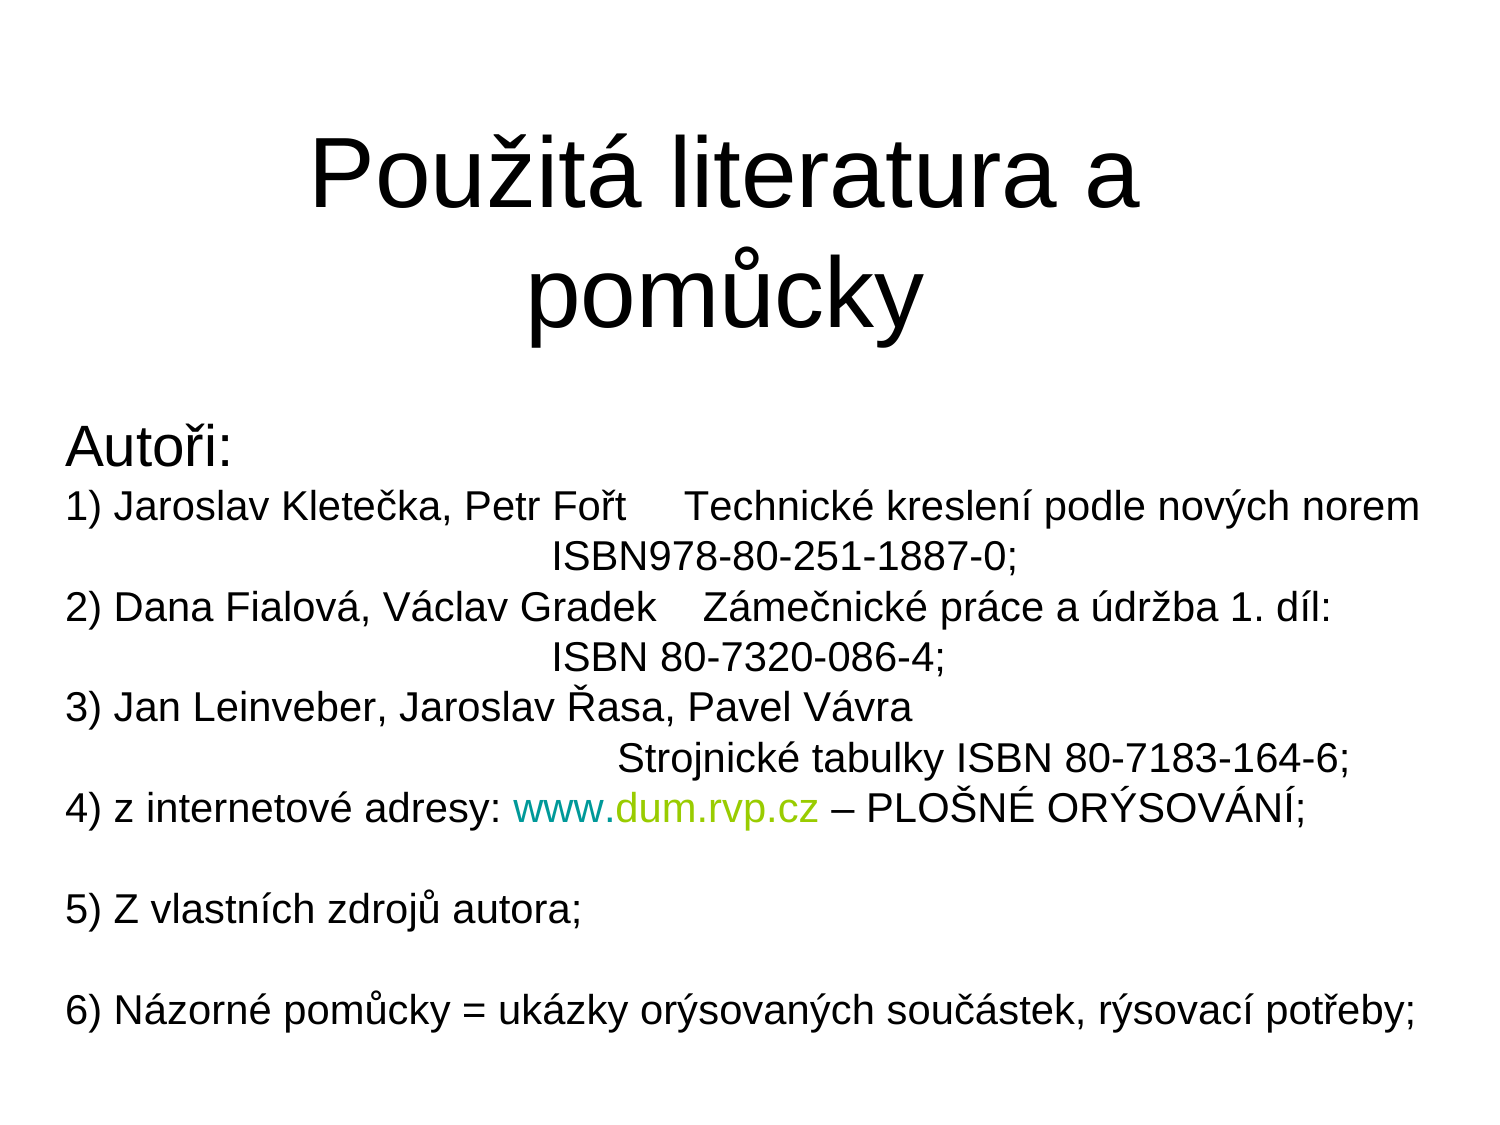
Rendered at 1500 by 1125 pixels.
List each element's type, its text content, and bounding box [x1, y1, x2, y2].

title Použitá literatura a pomůcky [87, 99, 1363, 342]
subtitle Autoři: 1) Jaroslav Kletečka, Petr Fořt Technické kreslení podle nových norem ISBN978-80-251-1887-0; 2) Dana Fialová, Václav Gradek Zámečnické práce a údržba 1. díl: ISBN 80-7320-086-4; 3) Jan Leinveber, Jaroslav Řasa, Pavel Vávra Strojnické tabulky ISBN 80-7183-164-6; 4) z internetové adresy: www.dum.rvp.cz – PLOŠNÉ ORÝSOVÁNÍ; 5) Z vlastních zdrojů autora; 6) Názorné pomůcky = ukázky orýsovaných součástek, rýsovací potřeby; [50, 350, 1451, 1063]
